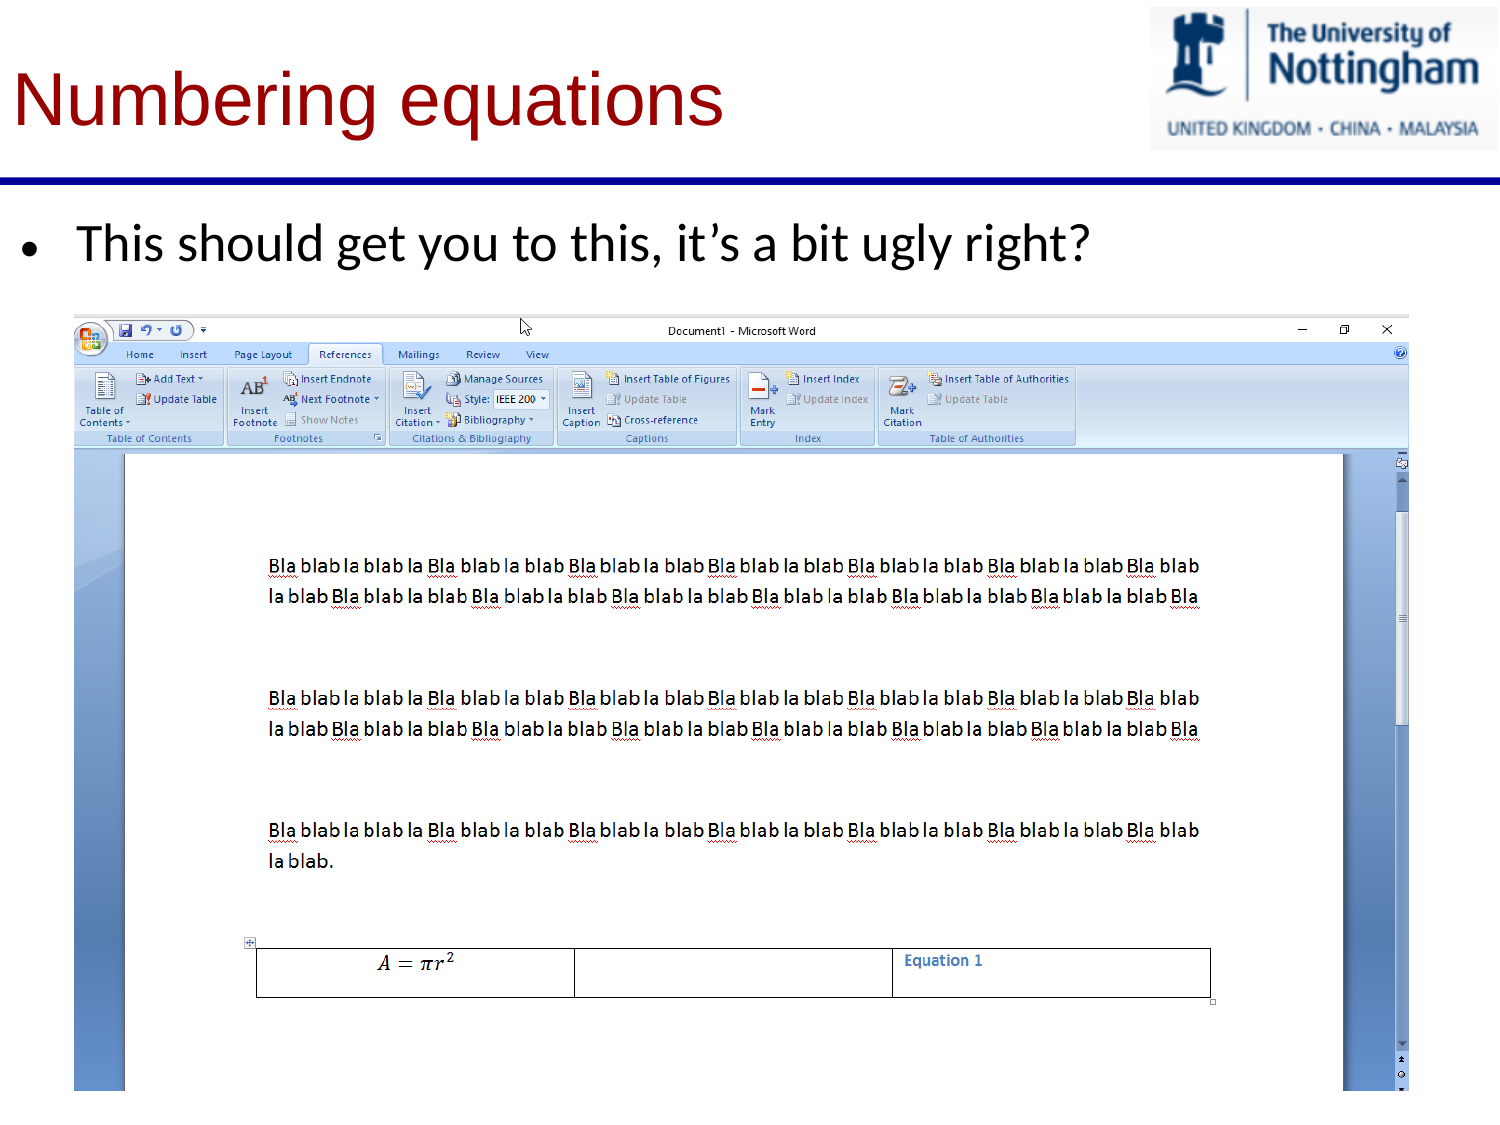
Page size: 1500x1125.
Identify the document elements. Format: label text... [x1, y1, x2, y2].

picture [74, 314, 1409, 1091]
title Numbering equations [12, 21, 1375, 177]
text_box This should get you to this, it’s a bit ugly right? [5, 213, 1218, 371]
picture [1150, 7, 1498, 150]
